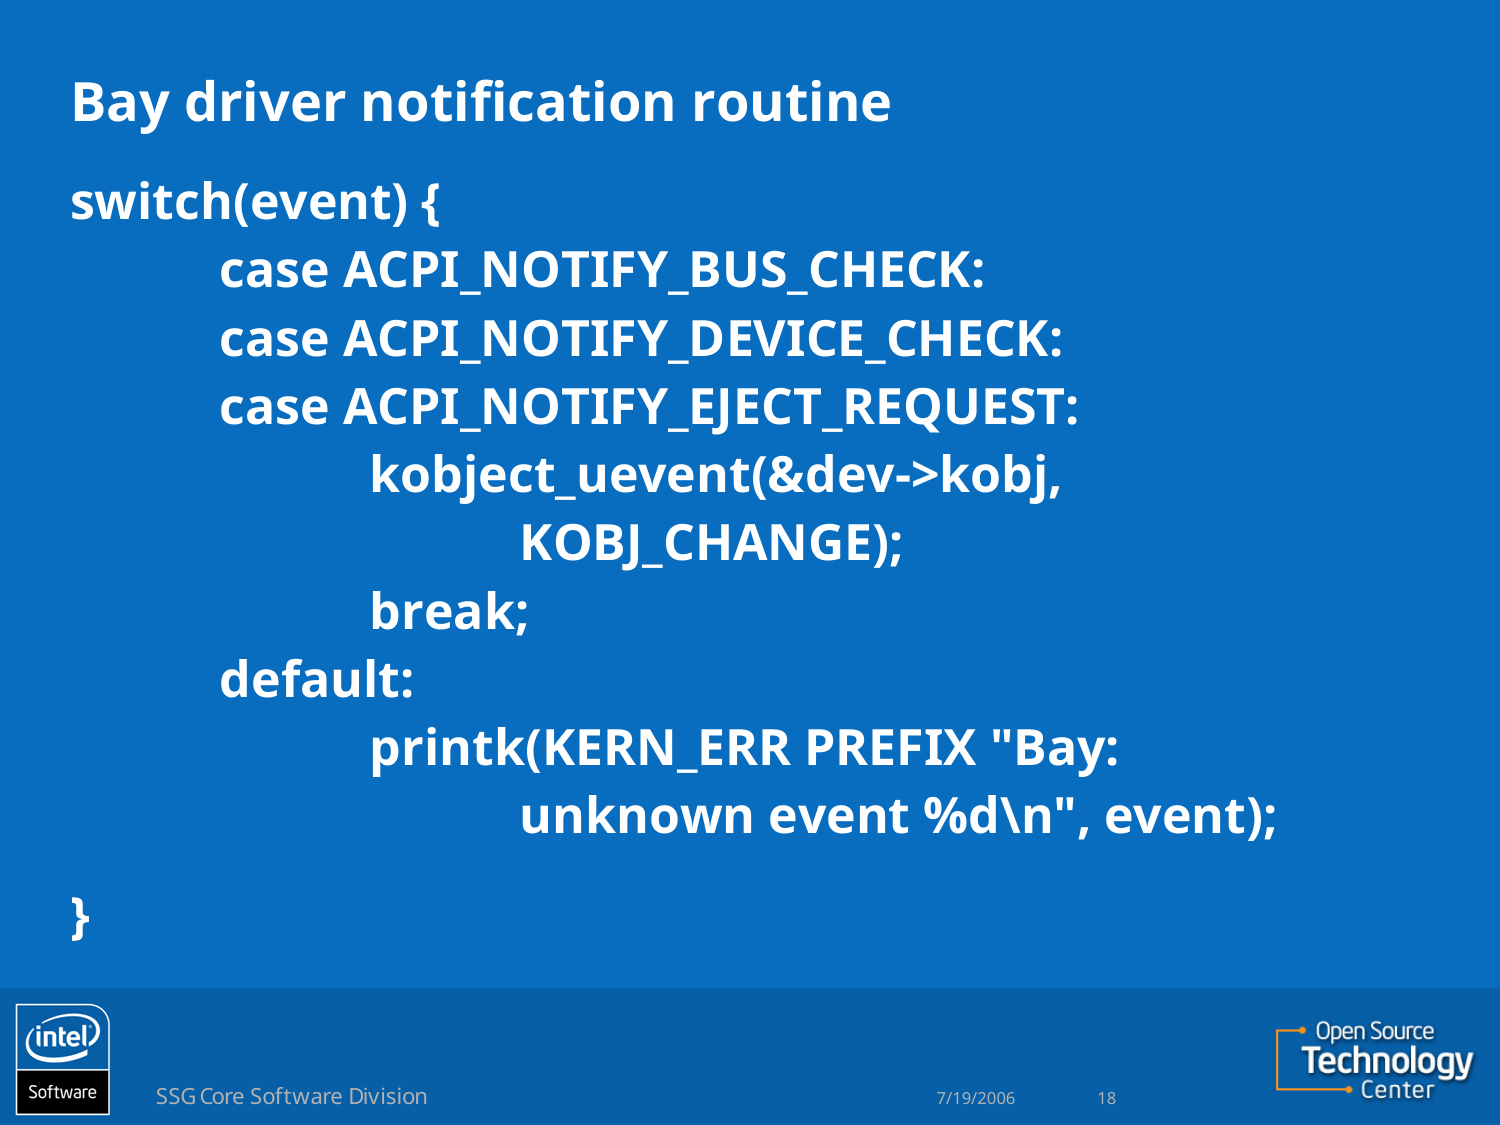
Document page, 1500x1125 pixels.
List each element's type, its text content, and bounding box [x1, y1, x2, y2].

title Bay driver notification routine [70, 46, 1428, 155]
list switch(event) { case ACPI_NOTIFY_BUS_CHECK: case ACPI_NOTIFY_DEVICE_CHECK: case ACPI_NOTIFY_EJECT_REQUEST: kobject_uevent(&dev->kobj, KOBJ_CHANGE); break; default: printk(KERN_ERR PREFIX "Bay: unknown event %d\n", event); } [70, 166, 1428, 966]
picture [0, 0, 1500, 1125]
